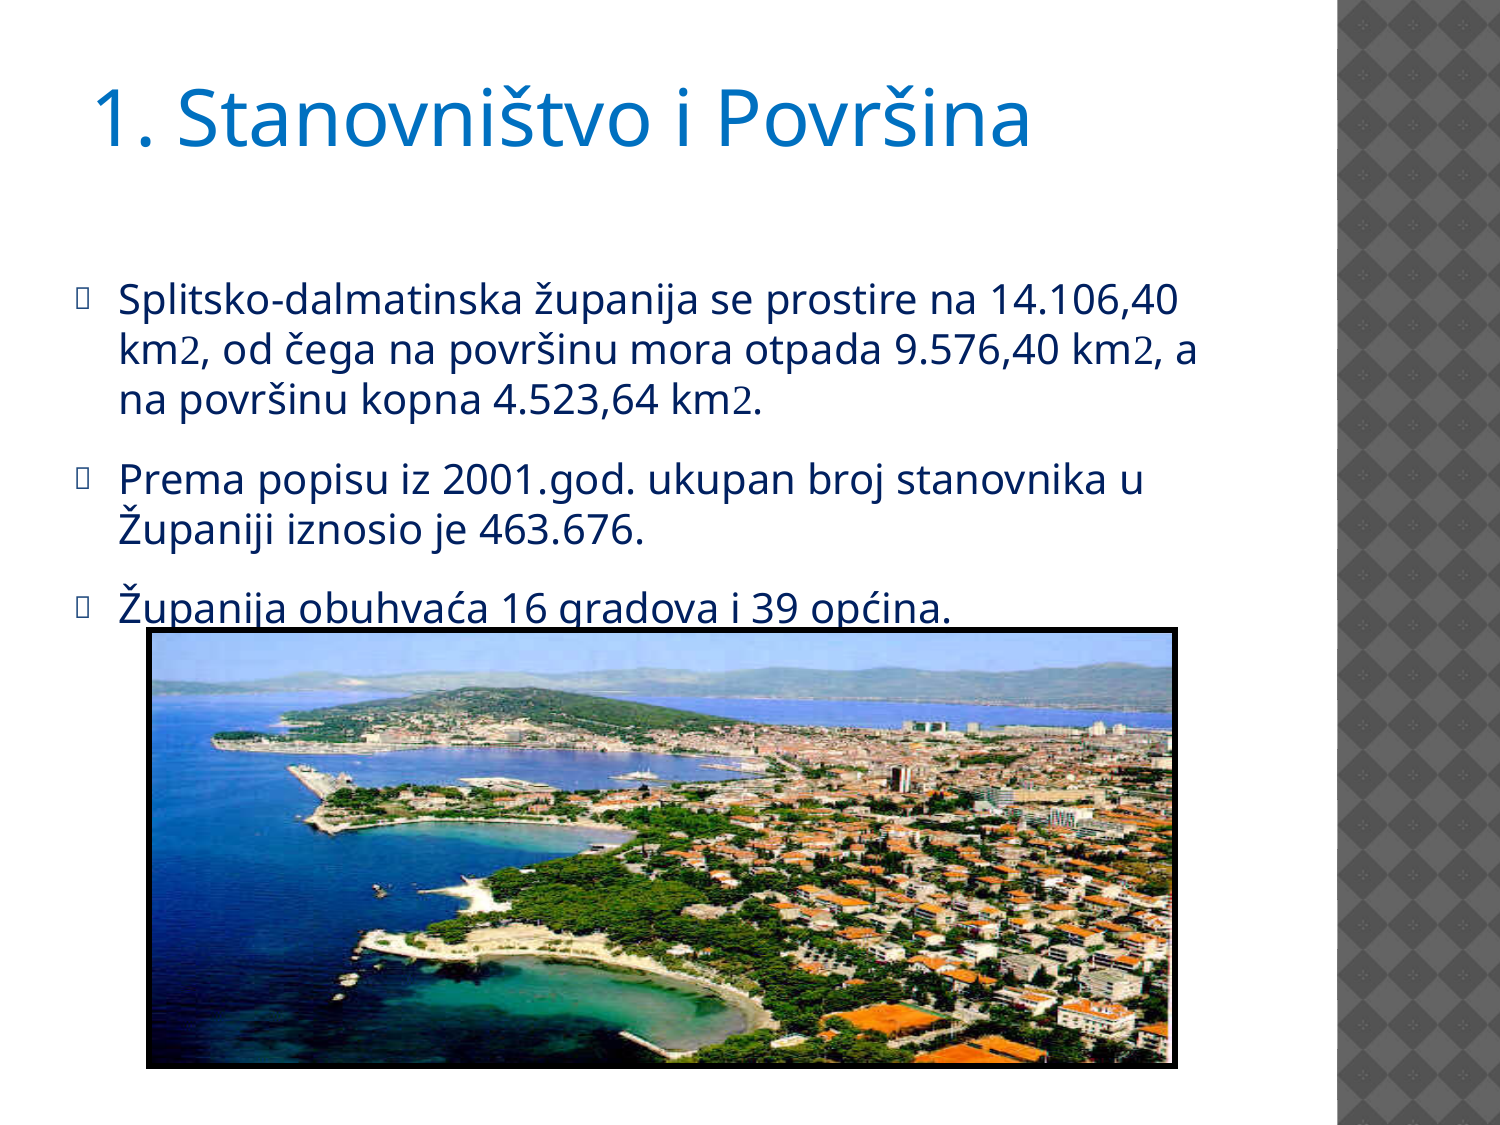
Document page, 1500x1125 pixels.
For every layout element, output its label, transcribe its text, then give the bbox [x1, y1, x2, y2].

list Splitsko-dalmatinska županija se prostire na 14.106,40 km, od čega na površinu mora otpada 9.576,40 km, a na površinu kopna 4.523,64 km. Prema popisu iz 2001.god. ukupan broj stanovnika u Županiji iznosio je 463.676. Županija obuhvaća 16 gradova i 39 općina. [58, 257, 1247, 1023]
picture [152, 632, 1172, 1064]
title 1. Stanovništvo i Površina [75, 52, 1263, 240]
picture [1337, 0, 1500, 1125]
